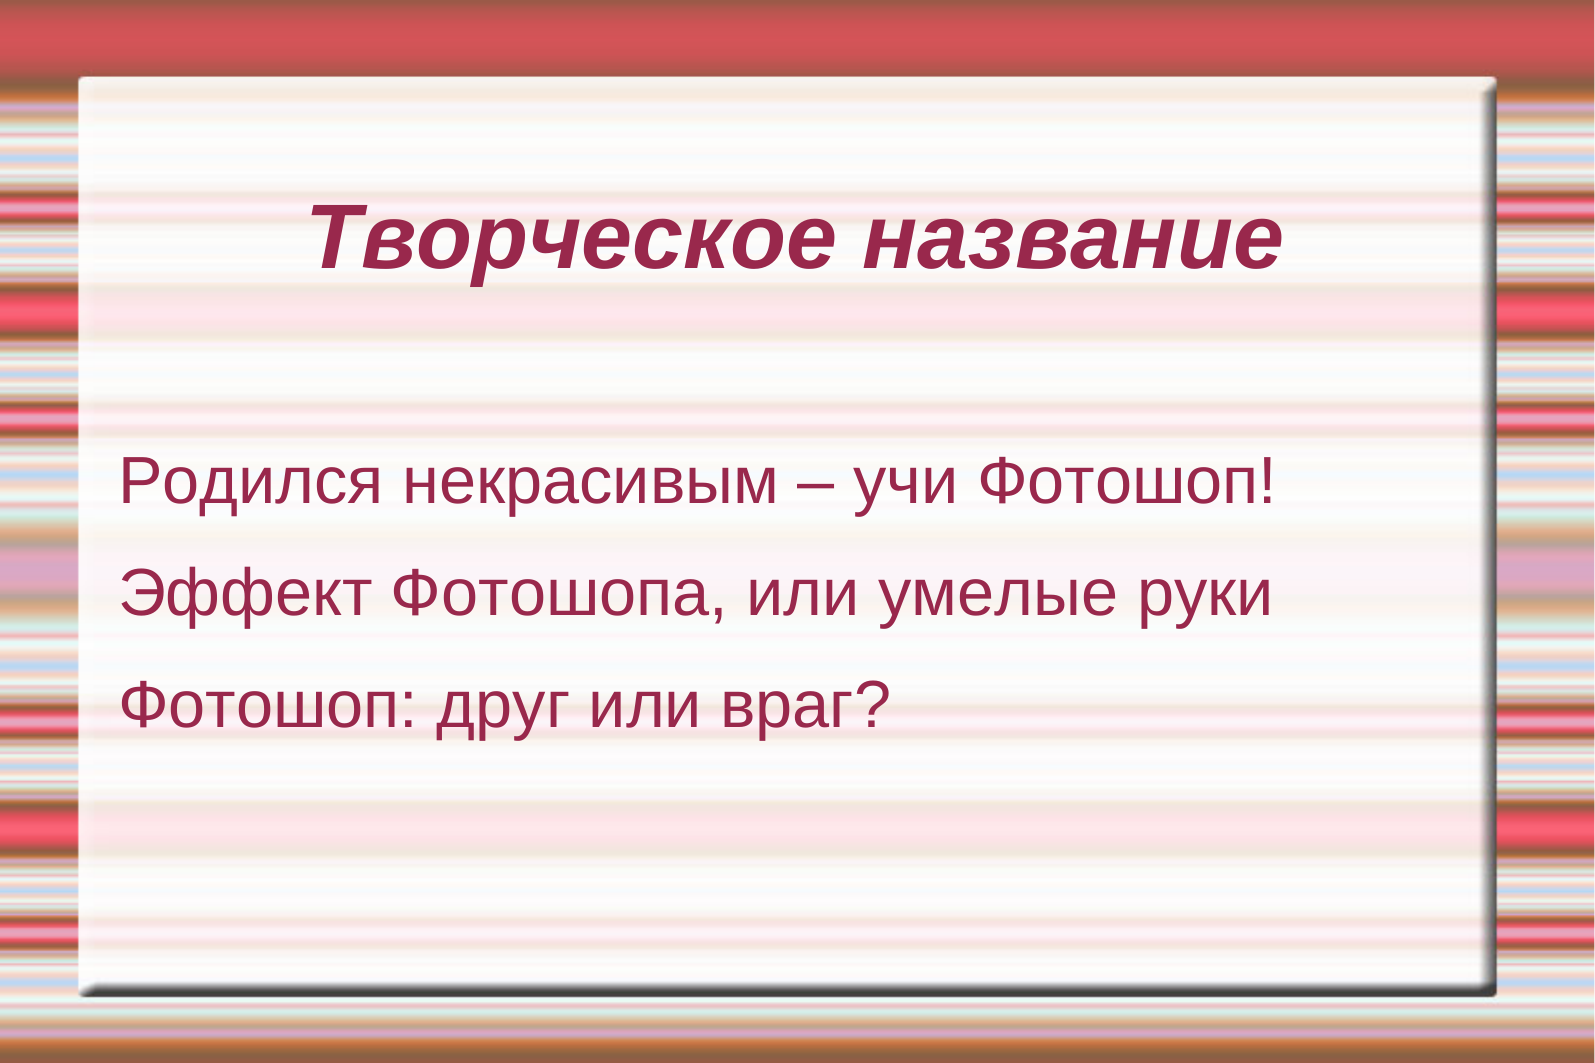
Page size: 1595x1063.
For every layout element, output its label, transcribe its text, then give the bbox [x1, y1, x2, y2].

subtitle Родился некрасивым – учи Фотошоп! Эффект Фотошопа, или умелые руки Фотошоп: друг или враг? [118, 354, 1450, 794]
title Творческое название [114, 147, 1477, 326]
picture [0, 0, 1595, 1063]
